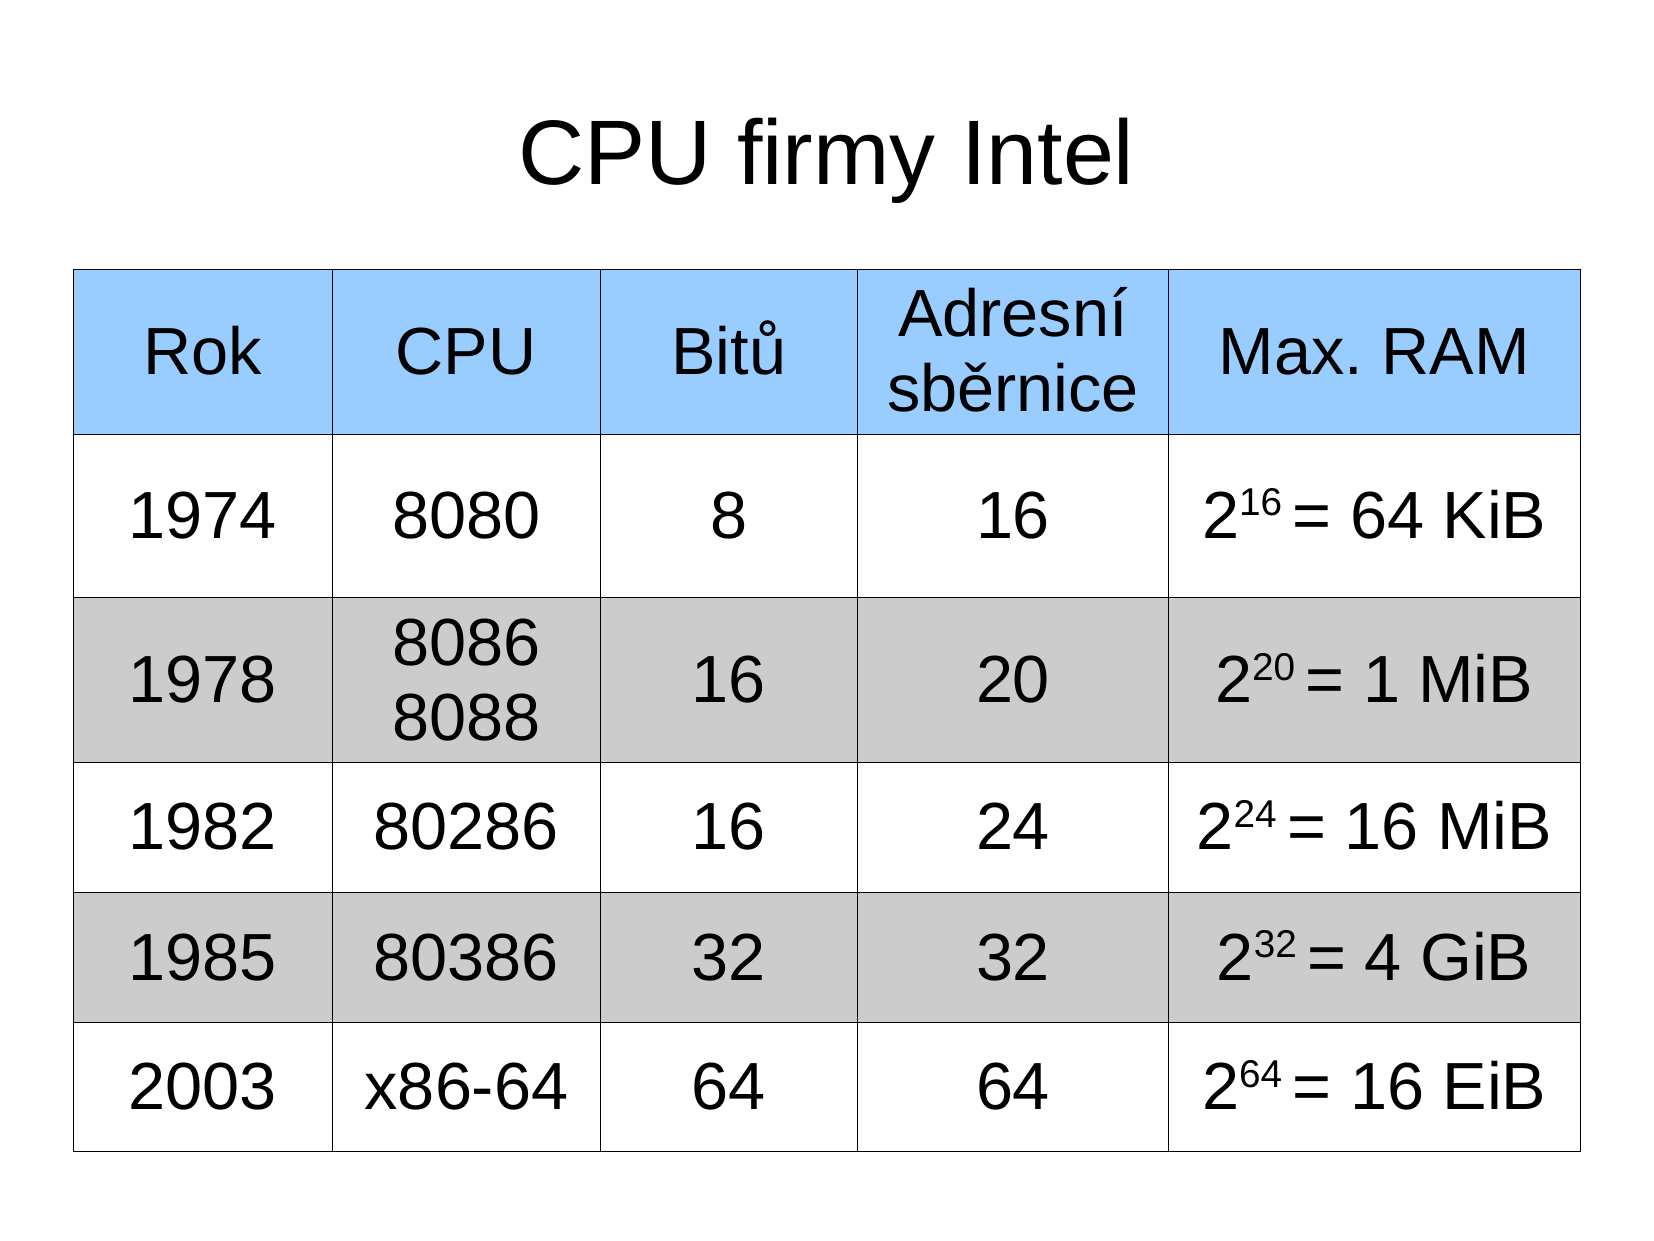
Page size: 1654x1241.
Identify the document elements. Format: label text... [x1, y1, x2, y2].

table_cell 264 = 16 EiB [1169, 1023, 1580, 1151]
table_header CPU [333, 270, 600, 434]
table_cell x86-64 [333, 1023, 600, 1151]
table_cell 1985 [74, 893, 332, 1022]
table_cell 20 [858, 598, 1168, 762]
table_cell 232 = 4 GiB [1169, 893, 1580, 1022]
table_cell 32 [858, 893, 1168, 1022]
table_cell 24 [858, 763, 1168, 892]
table_cell 1974 [74, 435, 332, 597]
table_cell 32 [601, 893, 857, 1022]
table_cell 64 [858, 1023, 1168, 1151]
table_cell 64 [601, 1023, 857, 1151]
table_header Rok [74, 270, 332, 434]
table_cell 16 [858, 435, 1168, 597]
table_header Adresní sběrnice [858, 270, 1168, 434]
table_cell 80286 [333, 763, 600, 892]
table_cell 8080 [333, 435, 600, 597]
table_cell 1978 [74, 598, 332, 762]
title CPU firmy Intel [82, 56, 1571, 250]
table_cell 216 = 64 KiB [1169, 435, 1580, 597]
table_cell 8086 8088 [333, 598, 600, 762]
table_cell 16 [601, 598, 857, 762]
table_cell 1982 [74, 763, 332, 892]
table_cell 8 [601, 435, 857, 597]
table_cell 224 = 16 MiB [1169, 763, 1580, 892]
table_header Bitů [601, 270, 857, 434]
table_cell 2003 [74, 1023, 332, 1151]
table_cell 16 [601, 763, 857, 892]
table_cell 220 = 1 MiB [1169, 598, 1580, 762]
table_cell 80386 [333, 893, 600, 1022]
table_header Max. RAM [1169, 270, 1580, 434]
